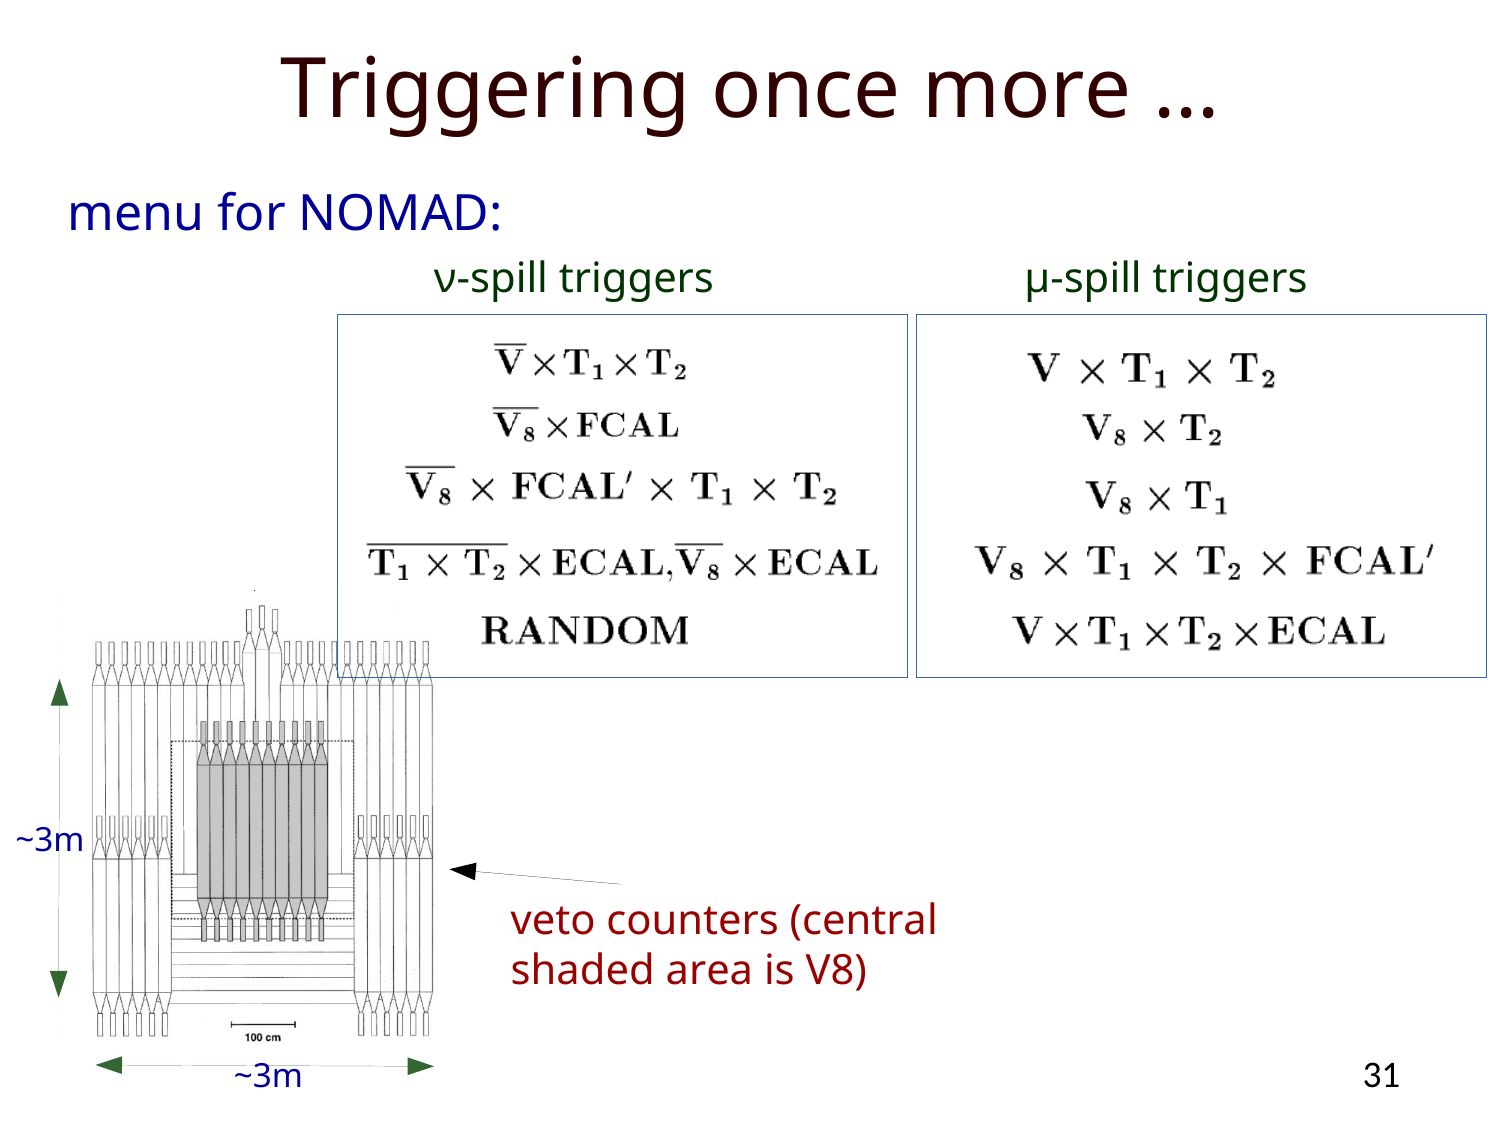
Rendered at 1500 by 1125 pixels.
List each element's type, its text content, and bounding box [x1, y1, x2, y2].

picture [387, 451, 856, 515]
picture [357, 526, 883, 587]
title Triggering once more ... [6, 0, 1495, 169]
list ~3m [219, 1046, 324, 1105]
picture [1005, 603, 1387, 657]
picture [1020, 343, 1282, 396]
picture [478, 604, 688, 647]
picture [338, 590, 450, 677]
picture [966, 398, 1442, 590]
list ν-spill triggers [372, 243, 868, 311]
list veto counters (central shaded area is V8) [449, 885, 1071, 1006]
list ~3m [0, 810, 105, 868]
list menu for NOMAD: [6, 172, 985, 240]
picture [478, 394, 688, 447]
list μ-spill triggers [963, 243, 1459, 311]
picture [488, 331, 690, 384]
picture [59, 590, 450, 1045]
